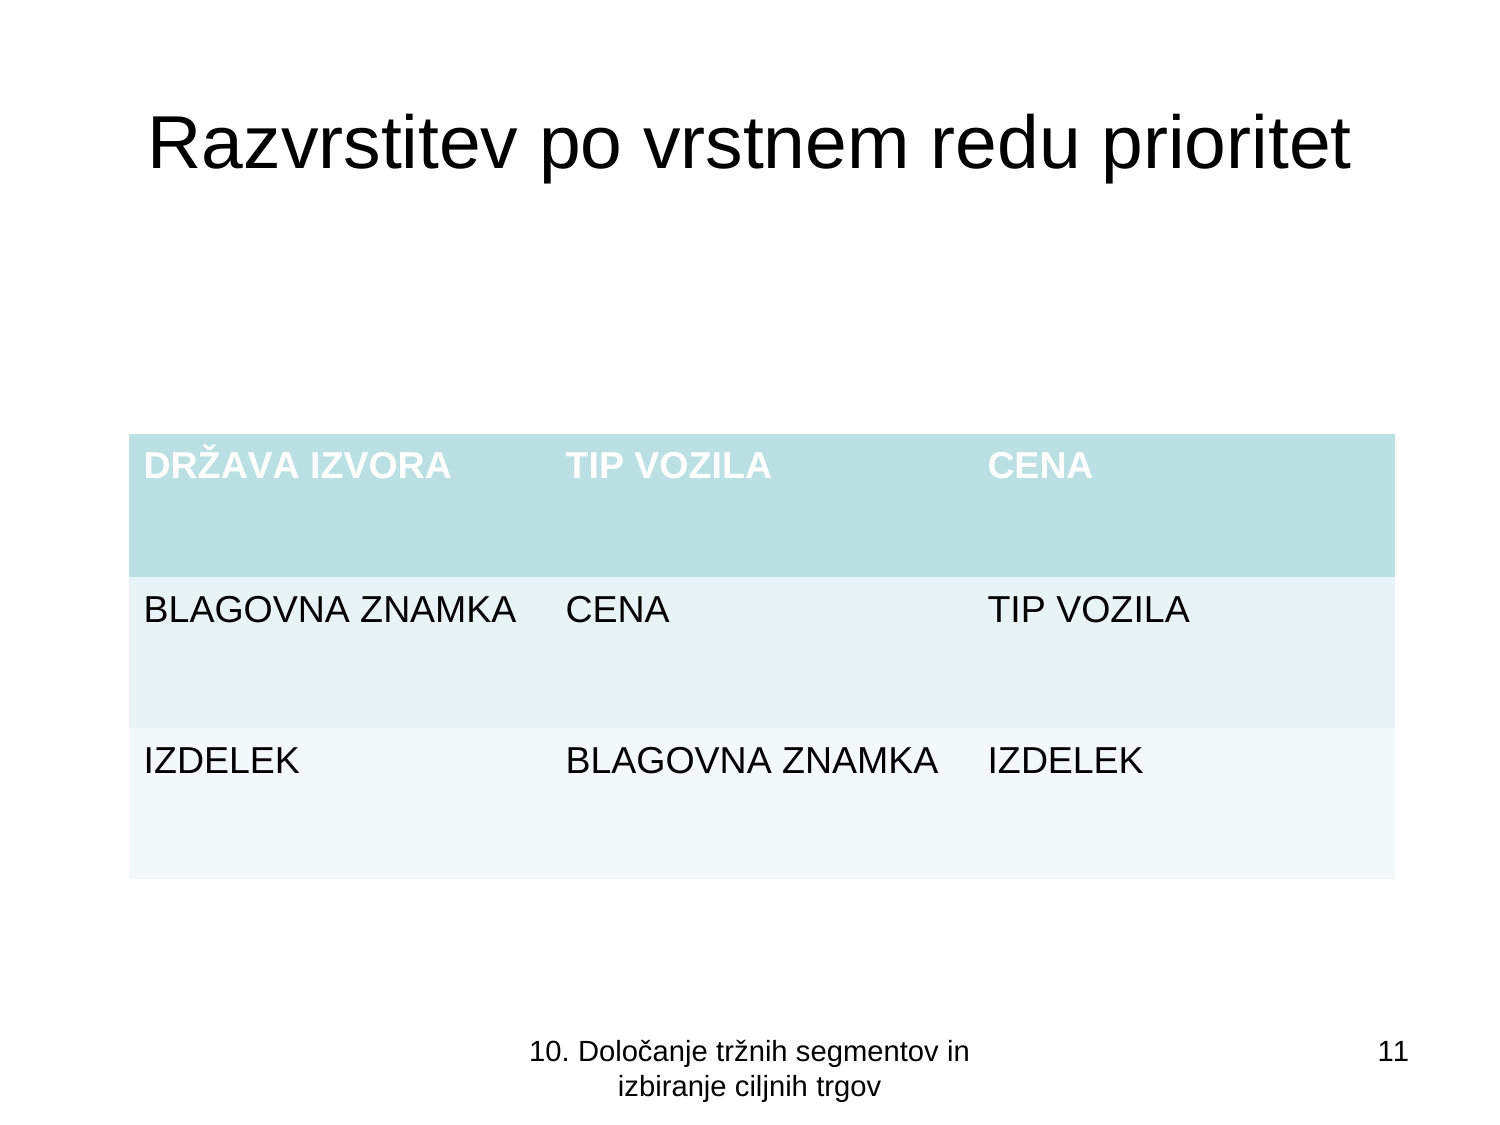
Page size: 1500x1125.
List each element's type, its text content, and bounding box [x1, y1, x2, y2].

table_cell BLAGOVNA ZNAMKA [551, 728, 973, 879]
table_cell IZDELEK [129, 728, 551, 879]
table_header DRŽAVA IZVORA [129, 434, 551, 577]
table_cell BLAGOVNA ZNAMKA [129, 577, 551, 728]
table_cell CENA [551, 577, 973, 728]
table_header CENA [973, 434, 1395, 577]
table_cell TIP VOZILA [973, 577, 1395, 728]
table_cell IZDELEK [973, 728, 1395, 879]
text_box 10. Določanje tržnih segmentov in izbiranje ciljnih trgov [512, 1024, 988, 1103]
title Razvrstitev po vrstnem redu prioritet [75, 45, 1426, 233]
text_box <number> [1074, 1024, 1426, 1103]
table_header TIP VOZILA [551, 434, 973, 577]
